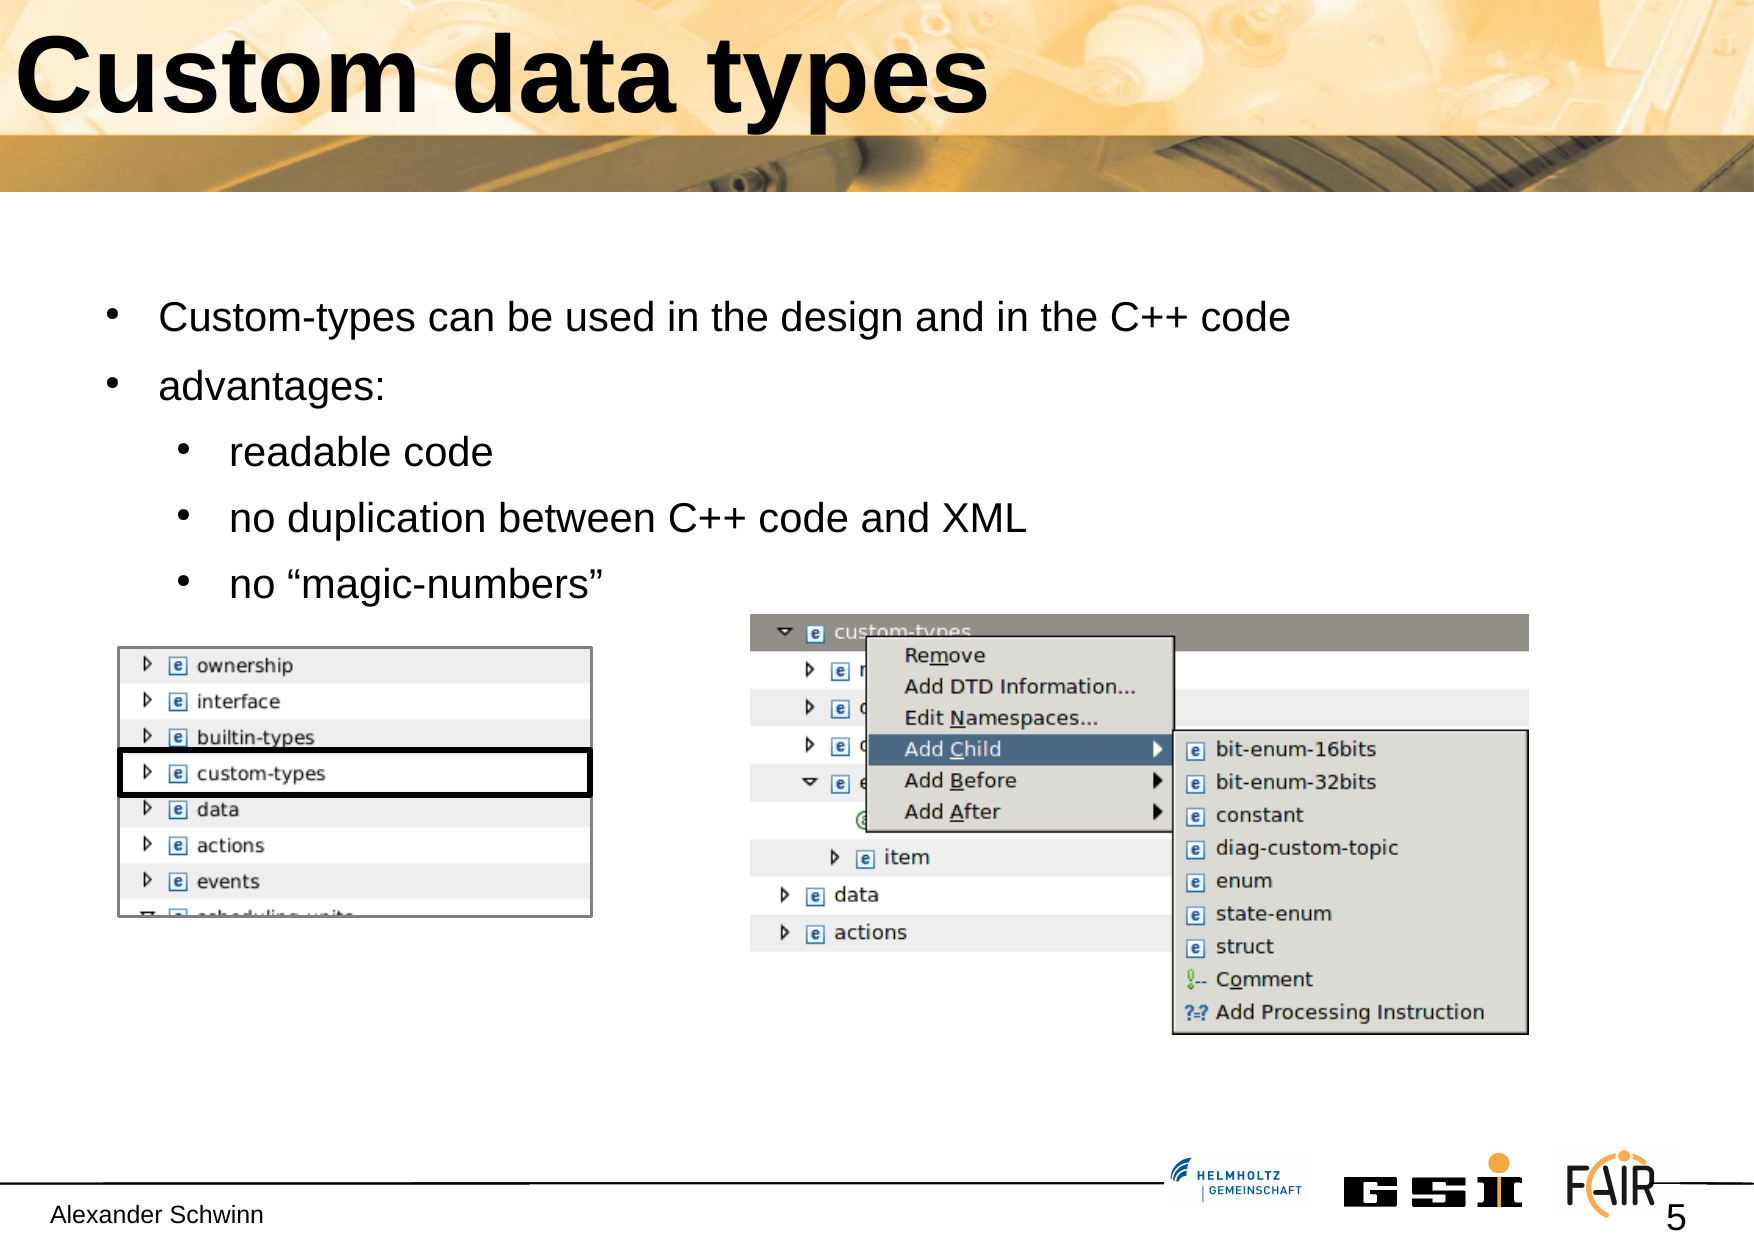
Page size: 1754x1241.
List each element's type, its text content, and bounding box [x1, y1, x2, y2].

picture [1344, 1153, 1522, 1207]
picture [123, 753, 587, 792]
picture [1164, 1153, 1310, 1208]
picture [0, 143, 1754, 193]
picture [119, 649, 590, 747]
title Custom data types [0, 0, 1754, 143]
picture [119, 798, 590, 916]
picture [1672, 1207, 1682, 1215]
picture [750, 614, 1529, 1036]
list Custom-types can be used in the design and in the C++ code advantages: readable code no duplication between C++ code and XML no “magic-numbers” [87, 290, 1636, 1081]
picture [1553, 1141, 1682, 1220]
